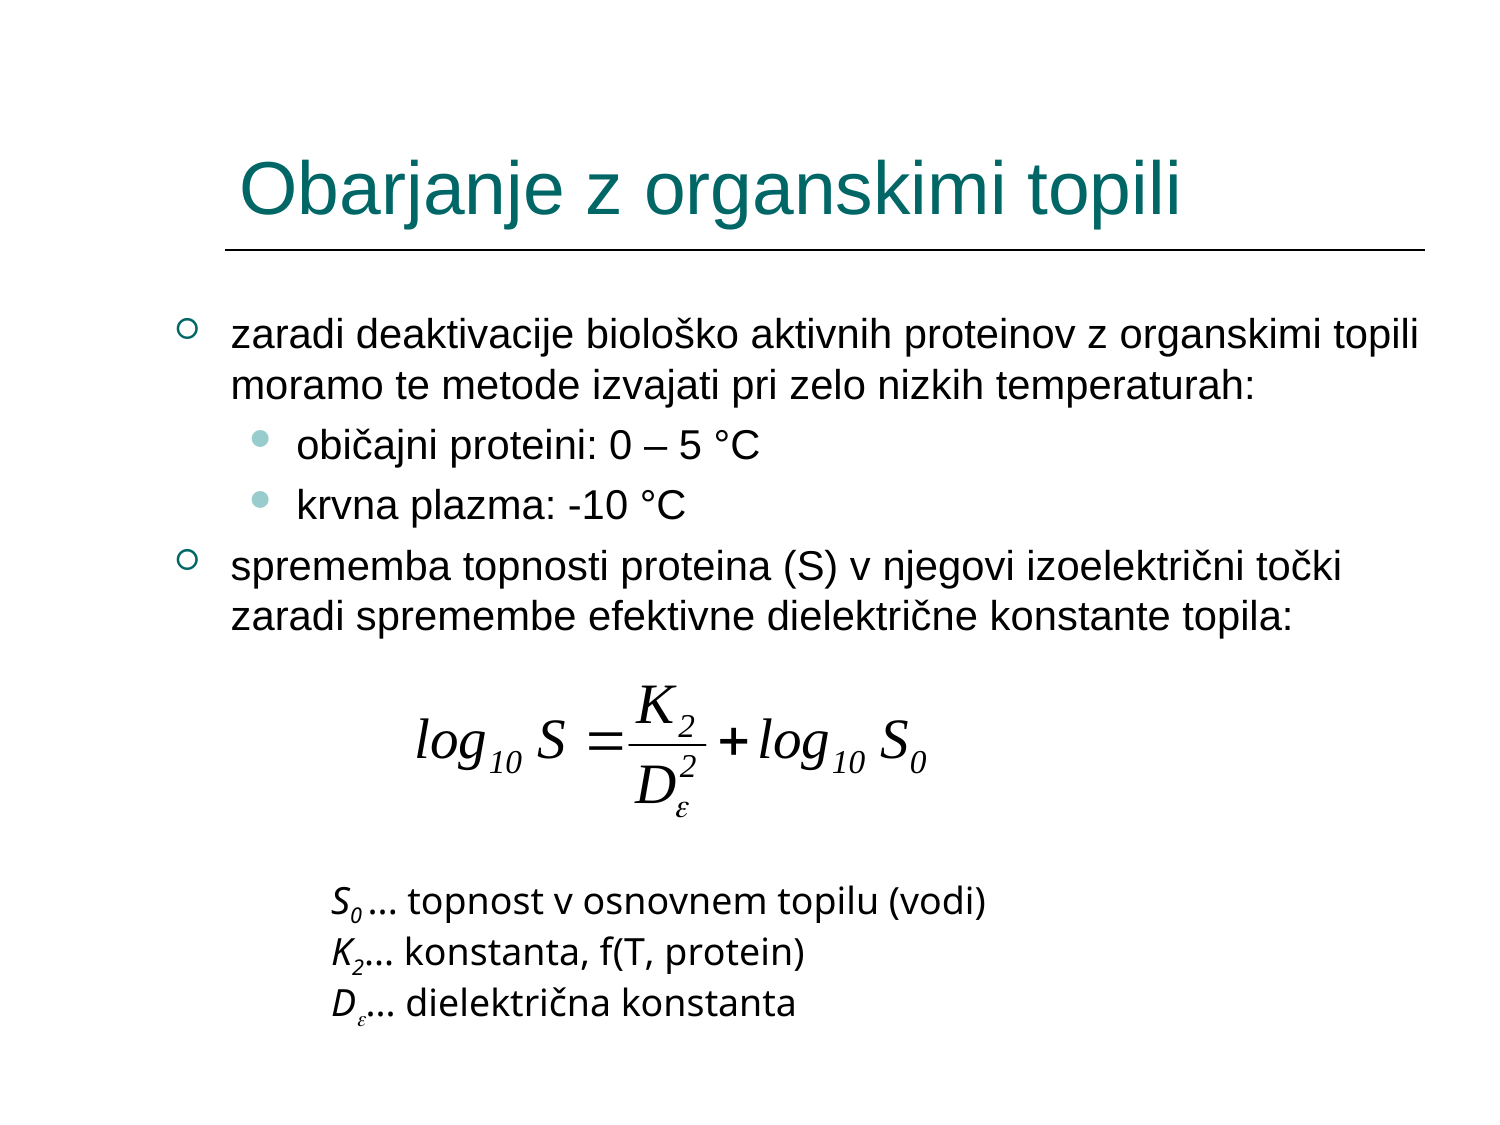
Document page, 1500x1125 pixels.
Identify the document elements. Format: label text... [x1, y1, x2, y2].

text_box S0 ... topnost v osnovnem topilu (vodi) K2... konstanta, f(T, protein) D... dielektrična konstanta [316, 869, 1002, 1084]
title Obarjanje z organskimi topili [224, 49, 1425, 237]
list zaradi deaktivacije biološko aktivnih proteinov z organskimi topili moramo te metode izvajati pri zelo nizkih temperaturah: običajni proteini: 0 – 5 °C krvna plazma: -10 °C sprememba topnosti proteina (S) v njegovi izoelektrični točki zaradi spremembe efektivne dielektrične konstante topila: [159, 299, 1459, 975]
text_box [407, 668, 940, 831]
